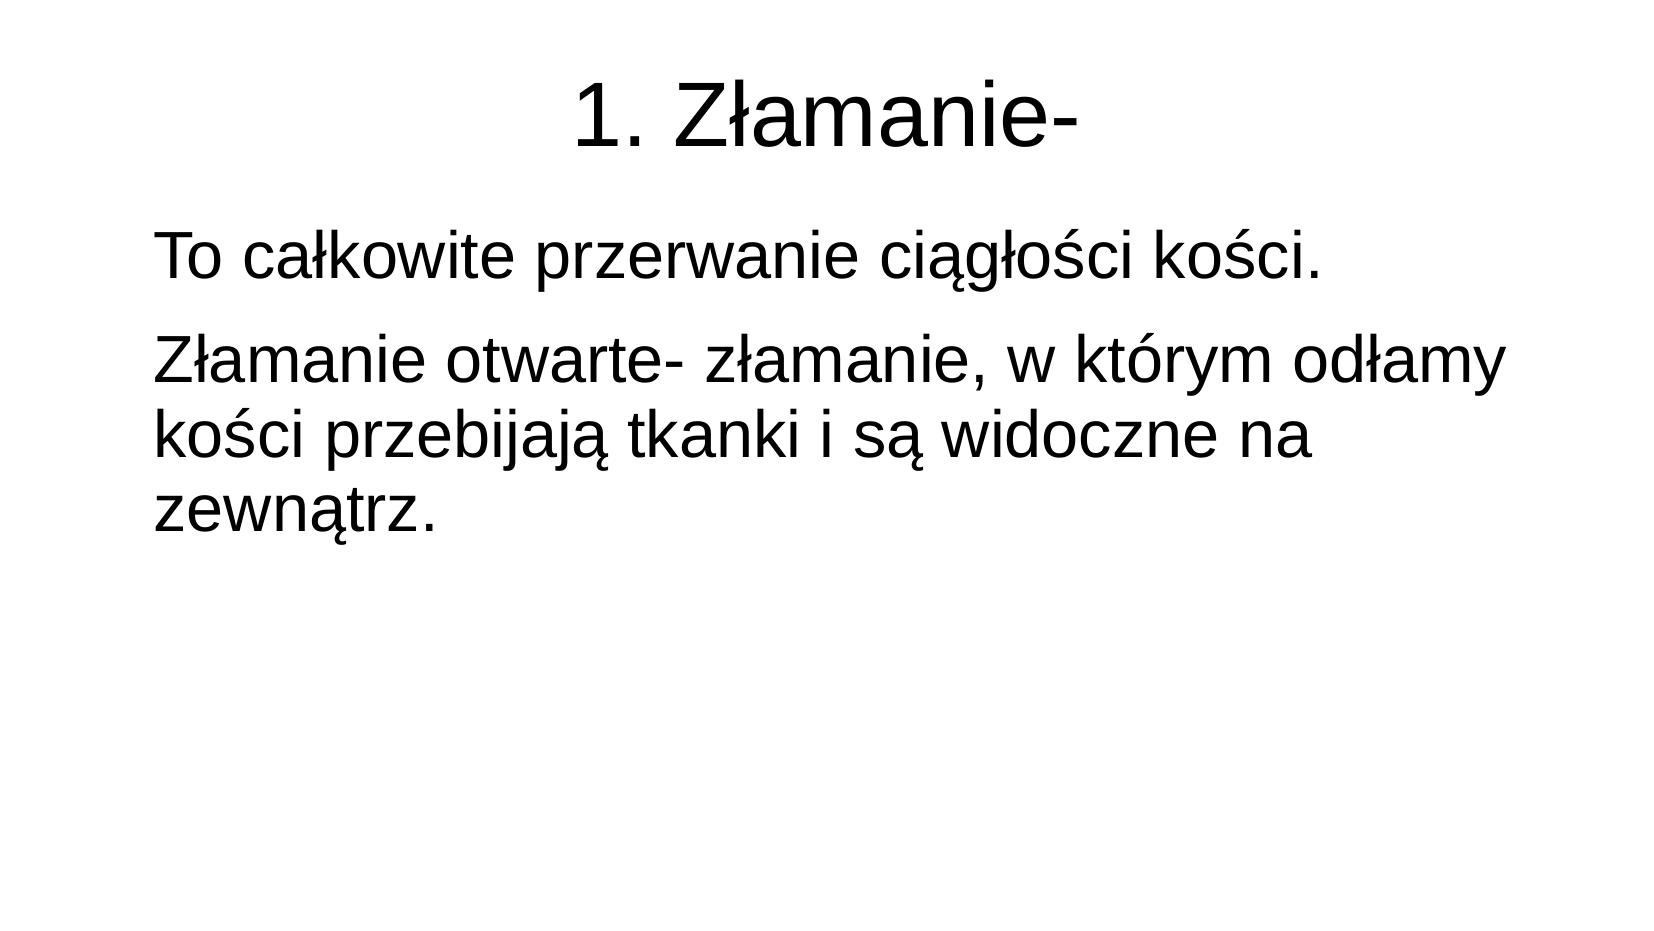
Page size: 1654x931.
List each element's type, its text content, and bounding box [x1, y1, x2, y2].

list To całkowite przerwanie ciągłości kości. Złamanie otwarte- złamanie, w którym odłamy kości przebijają tkanki i są widoczne na zewnątrz. [82, 217, 1571, 758]
title 1. Złamanie- [82, 37, 1571, 193]
